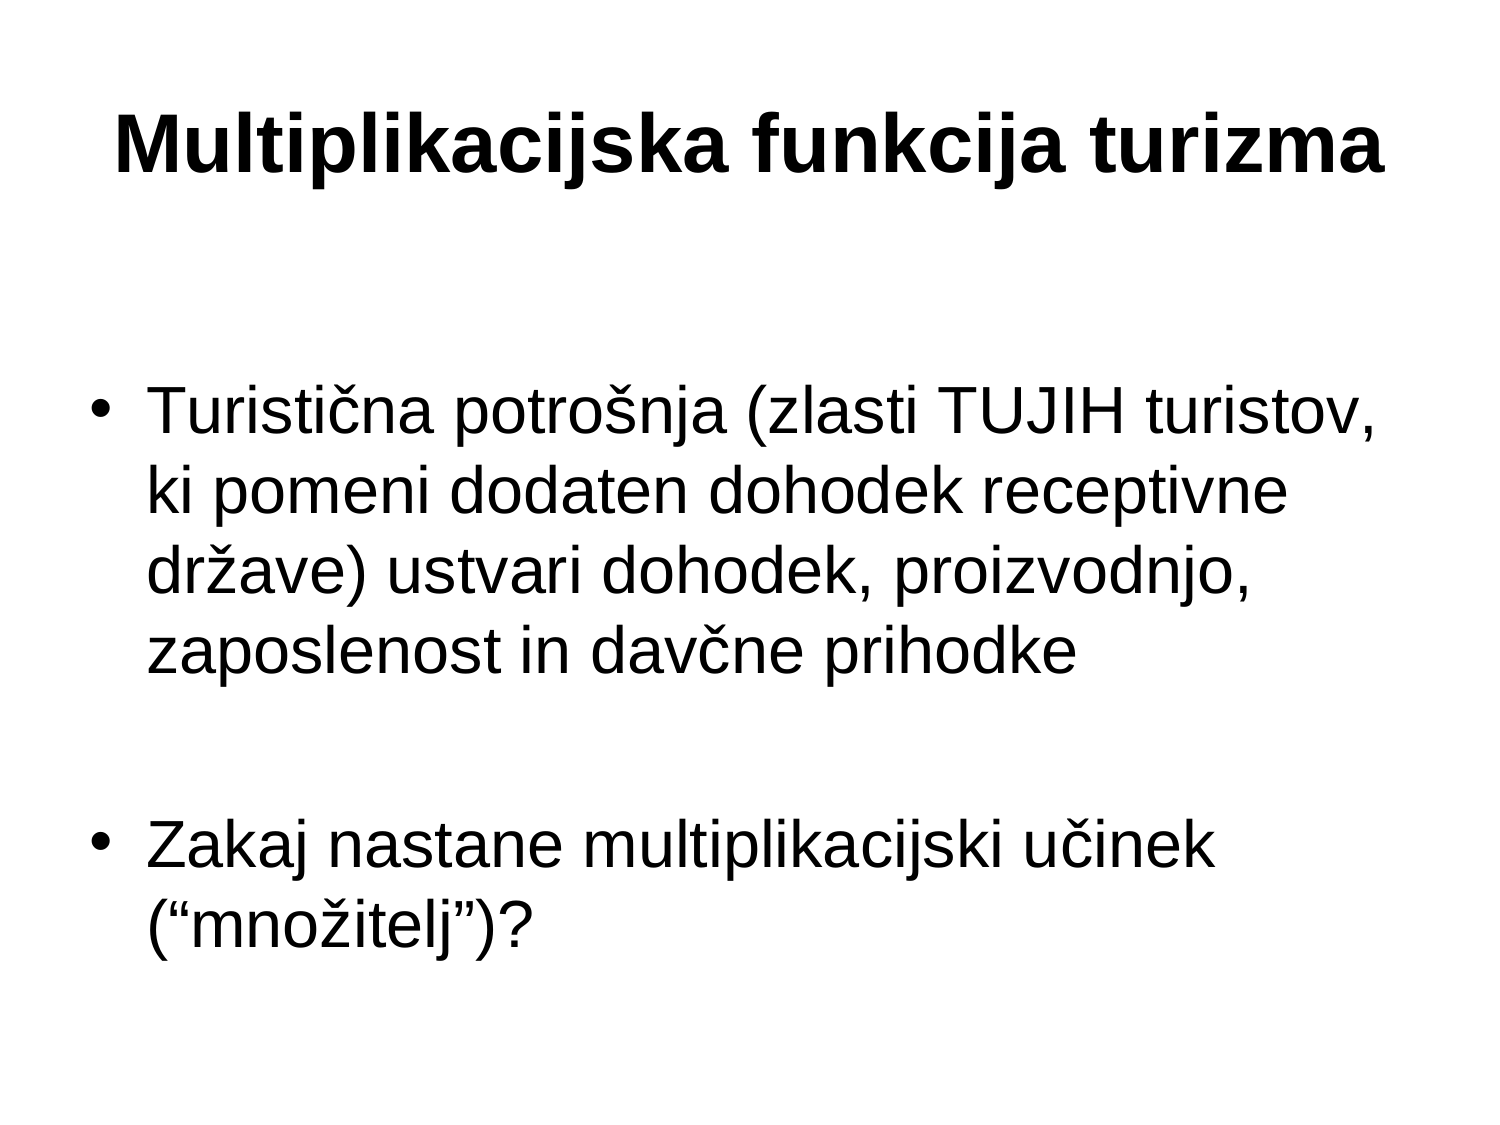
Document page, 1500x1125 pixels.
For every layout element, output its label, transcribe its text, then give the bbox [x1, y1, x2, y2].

list Turistična potrošnja (zlasti TUJIH turistov, ki pomeni dodaten dohodek receptivne države) ustvari dohodek, proizvodnjo, zaposlenost in davčne prihodke Zakaj nastane multiplikacijski učinek (“množitelj”)? [75, 262, 1426, 1006]
title Multiplikacijska funkcija turizma [75, 45, 1426, 233]
